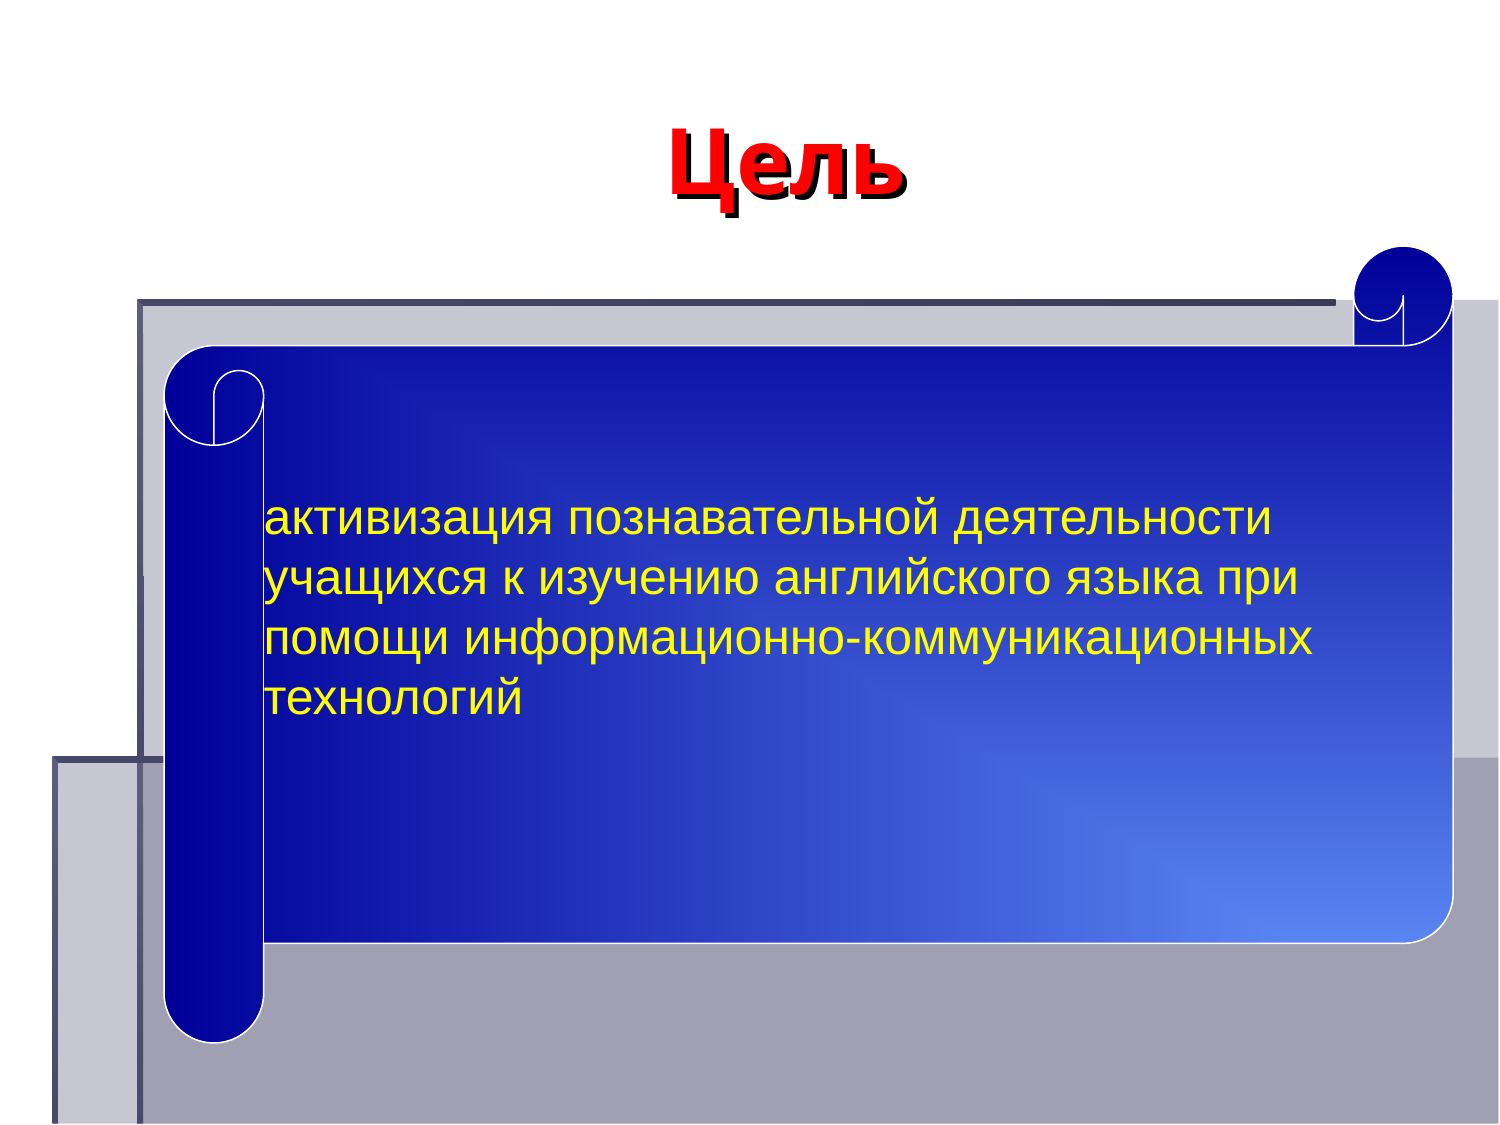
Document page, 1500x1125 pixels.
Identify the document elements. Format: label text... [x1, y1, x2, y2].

text_box [137, 312, 1353, 1001]
text_box активизация познавательной деятельности учащихся к изучению английского языка при помощи информационно-коммуникационных технологий [164, 246, 1454, 1043]
text_box [264, 908, 1452, 1001]
text_box Цель [75, 40, 1451, 276]
